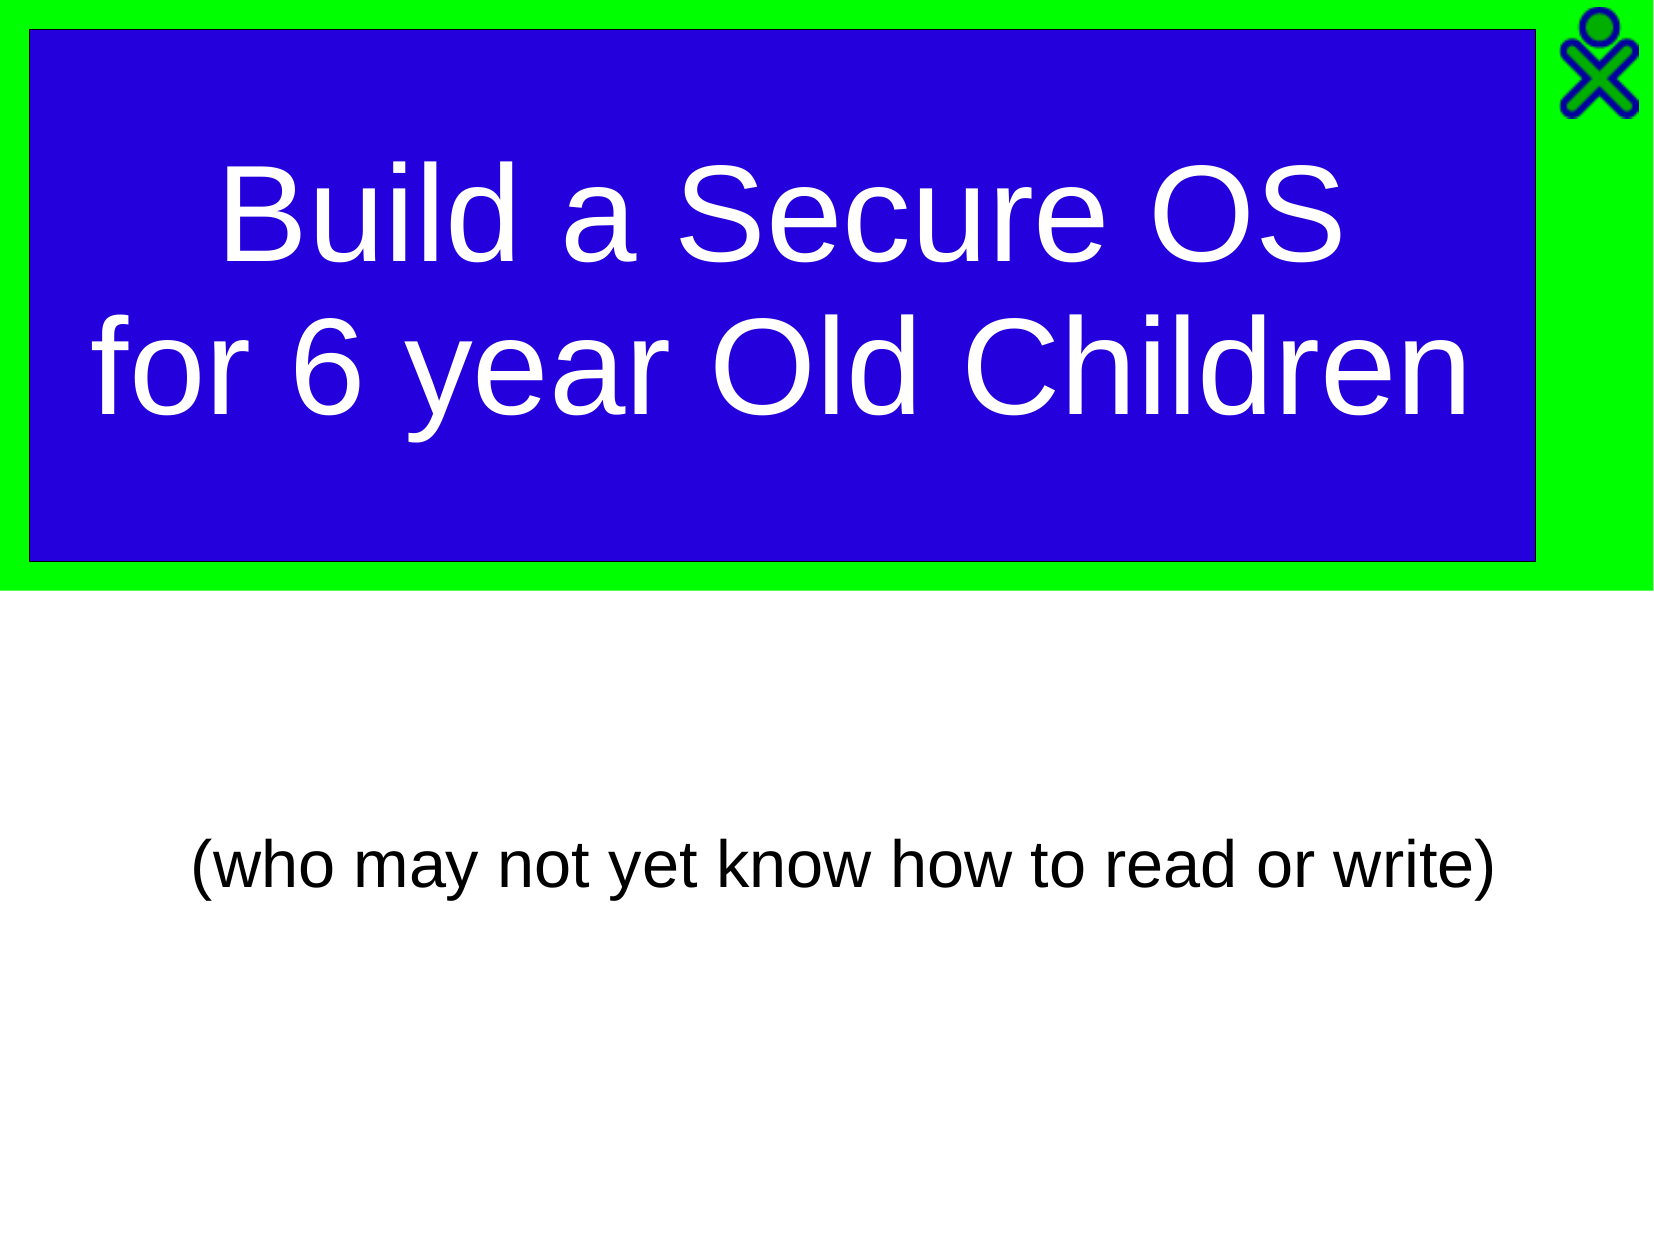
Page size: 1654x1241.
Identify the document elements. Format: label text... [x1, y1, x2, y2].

title Build a Secure OS for 6 year Old Children [59, 56, 1506, 525]
picture [1559, 7, 1639, 119]
subtitle (who may not yet know how to read or write) [82, 627, 1571, 1102]
